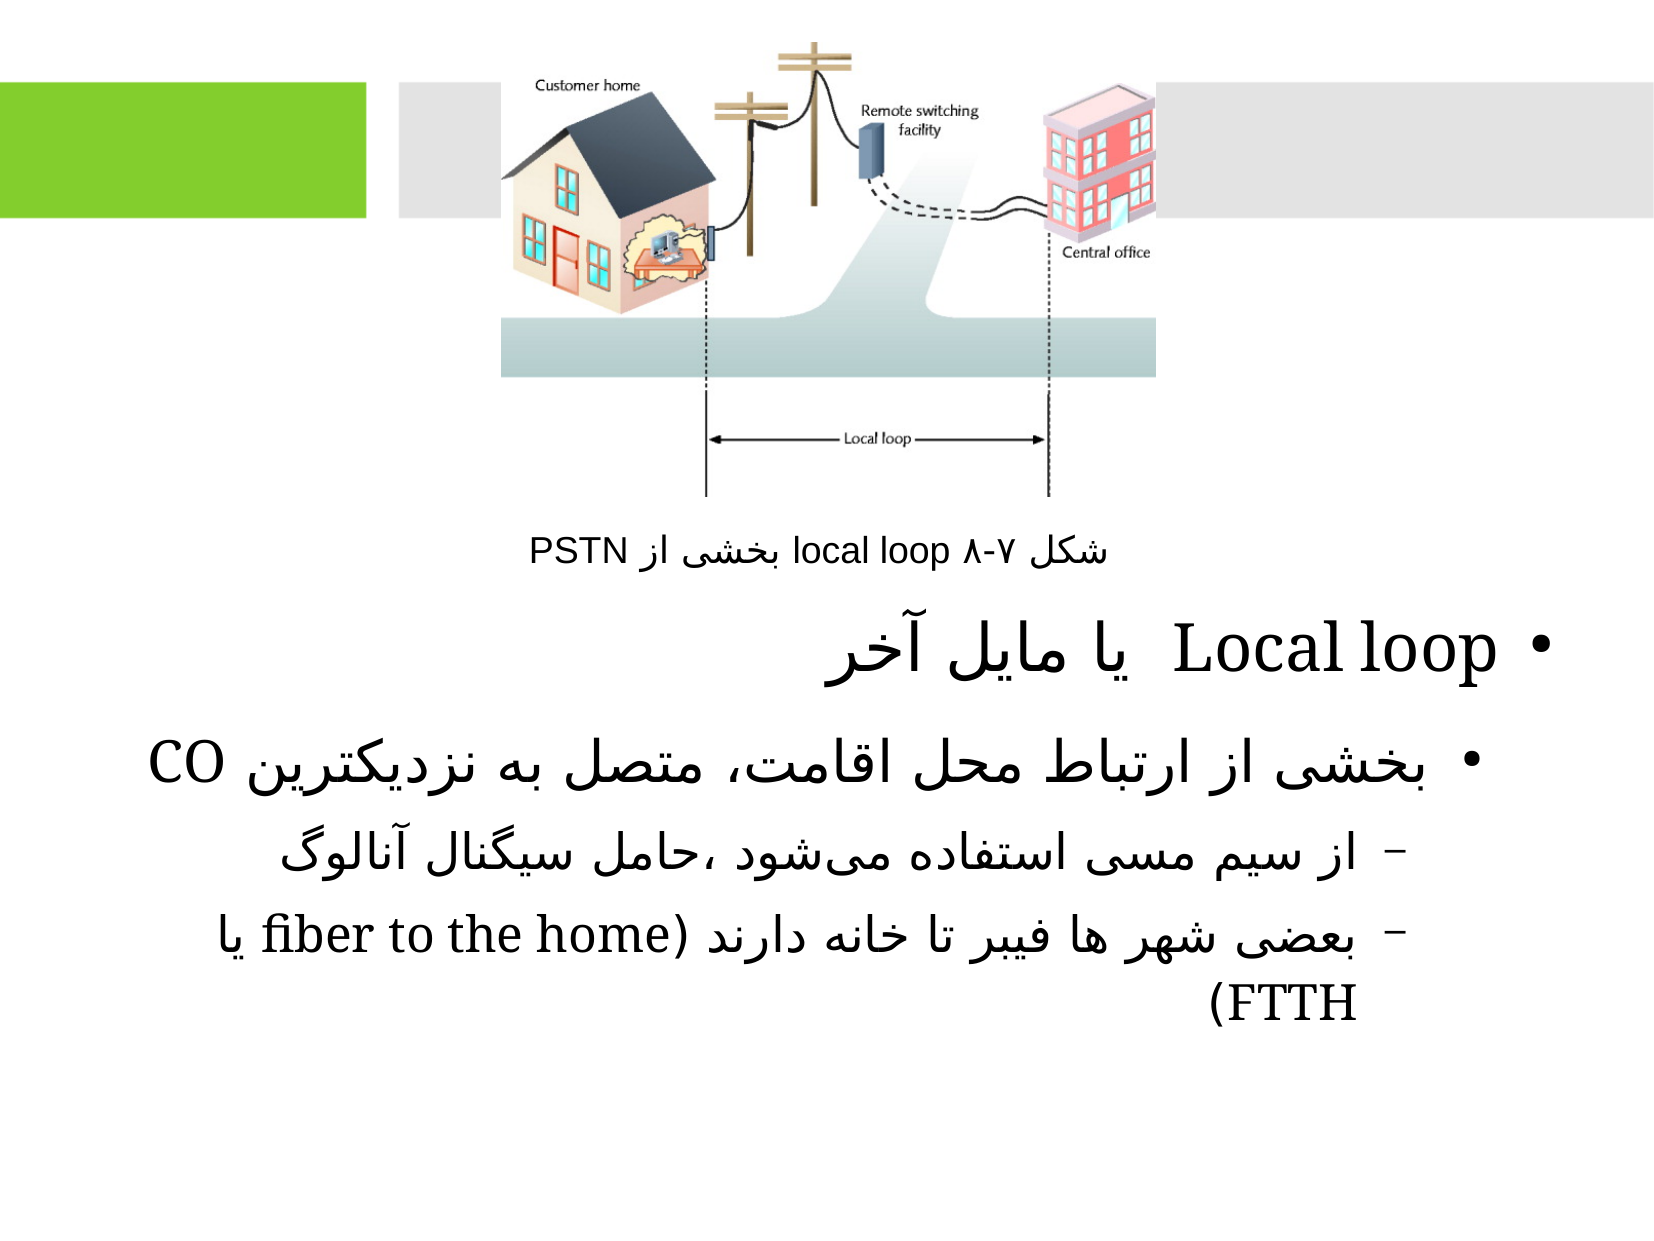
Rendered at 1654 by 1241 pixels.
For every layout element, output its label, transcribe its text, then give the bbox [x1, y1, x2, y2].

text_box شکل ۷-۸ local loop بخشی از PSTN [451, 518, 1223, 579]
list Local loop یا مایل آخر بخشی از ارتباط محل اقامت، متصل به نزدیکترین CO از سیم مسی استفاده می‌شود ،حامل سیگنال آنالوگ بعضی شهر ها فیبر تا خانه دارند (fiber to the home یا FTTH) [82, 600, 1571, 1186]
picture [0, 0, 1654, 1241]
